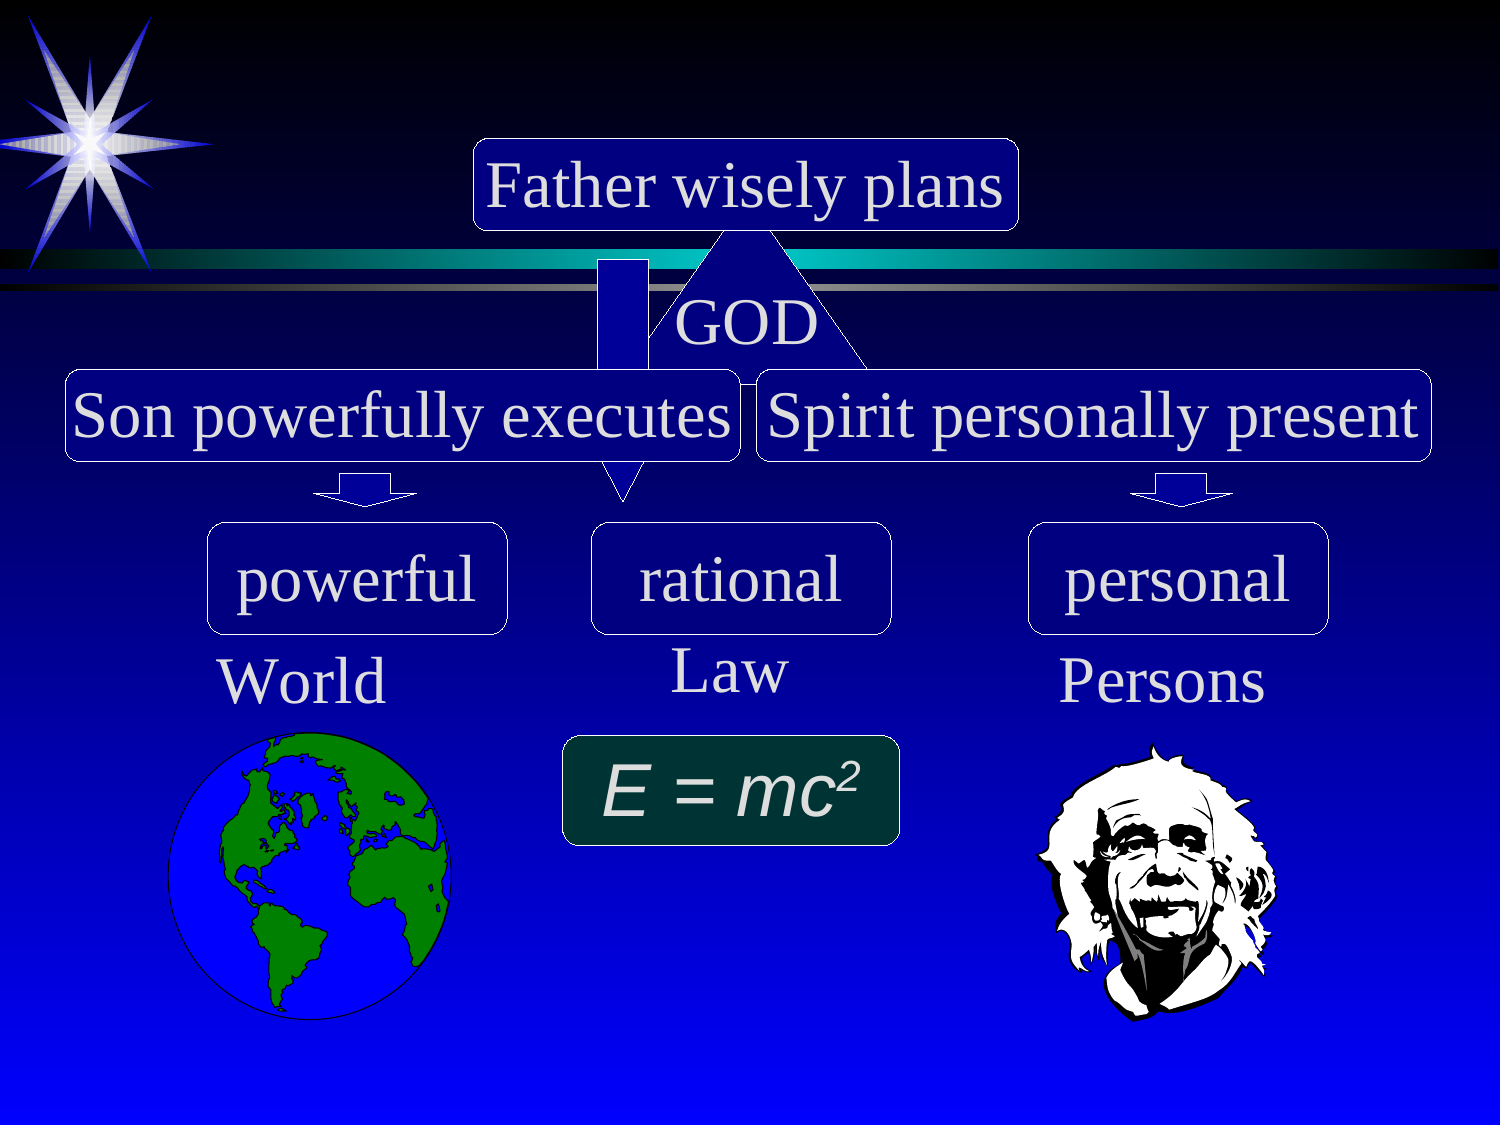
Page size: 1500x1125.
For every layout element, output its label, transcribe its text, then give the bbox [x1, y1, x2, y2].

text_box Spirit personally present [756, 369, 1432, 462]
chart [1034, 742, 1278, 1025]
text_box [313, 473, 417, 507]
text_box Son powerfully executes [65, 369, 741, 462]
text_box GOD [649, 231, 868, 385]
text_box Father wisely plans [473, 138, 1019, 231]
text_box World [201, 637, 464, 727]
text_box [1130, 473, 1233, 507]
chart [167, 731, 453, 1021]
text_box rational [591, 522, 892, 635]
text_box Persons [1044, 635, 1307, 725]
text_box powerful [207, 522, 508, 635]
text_box [602, 462, 644, 502]
text_box [597, 259, 649, 369]
text_box personal [1028, 522, 1329, 635]
text_box E = mc2 [562, 735, 900, 846]
text_box Law [656, 625, 919, 715]
